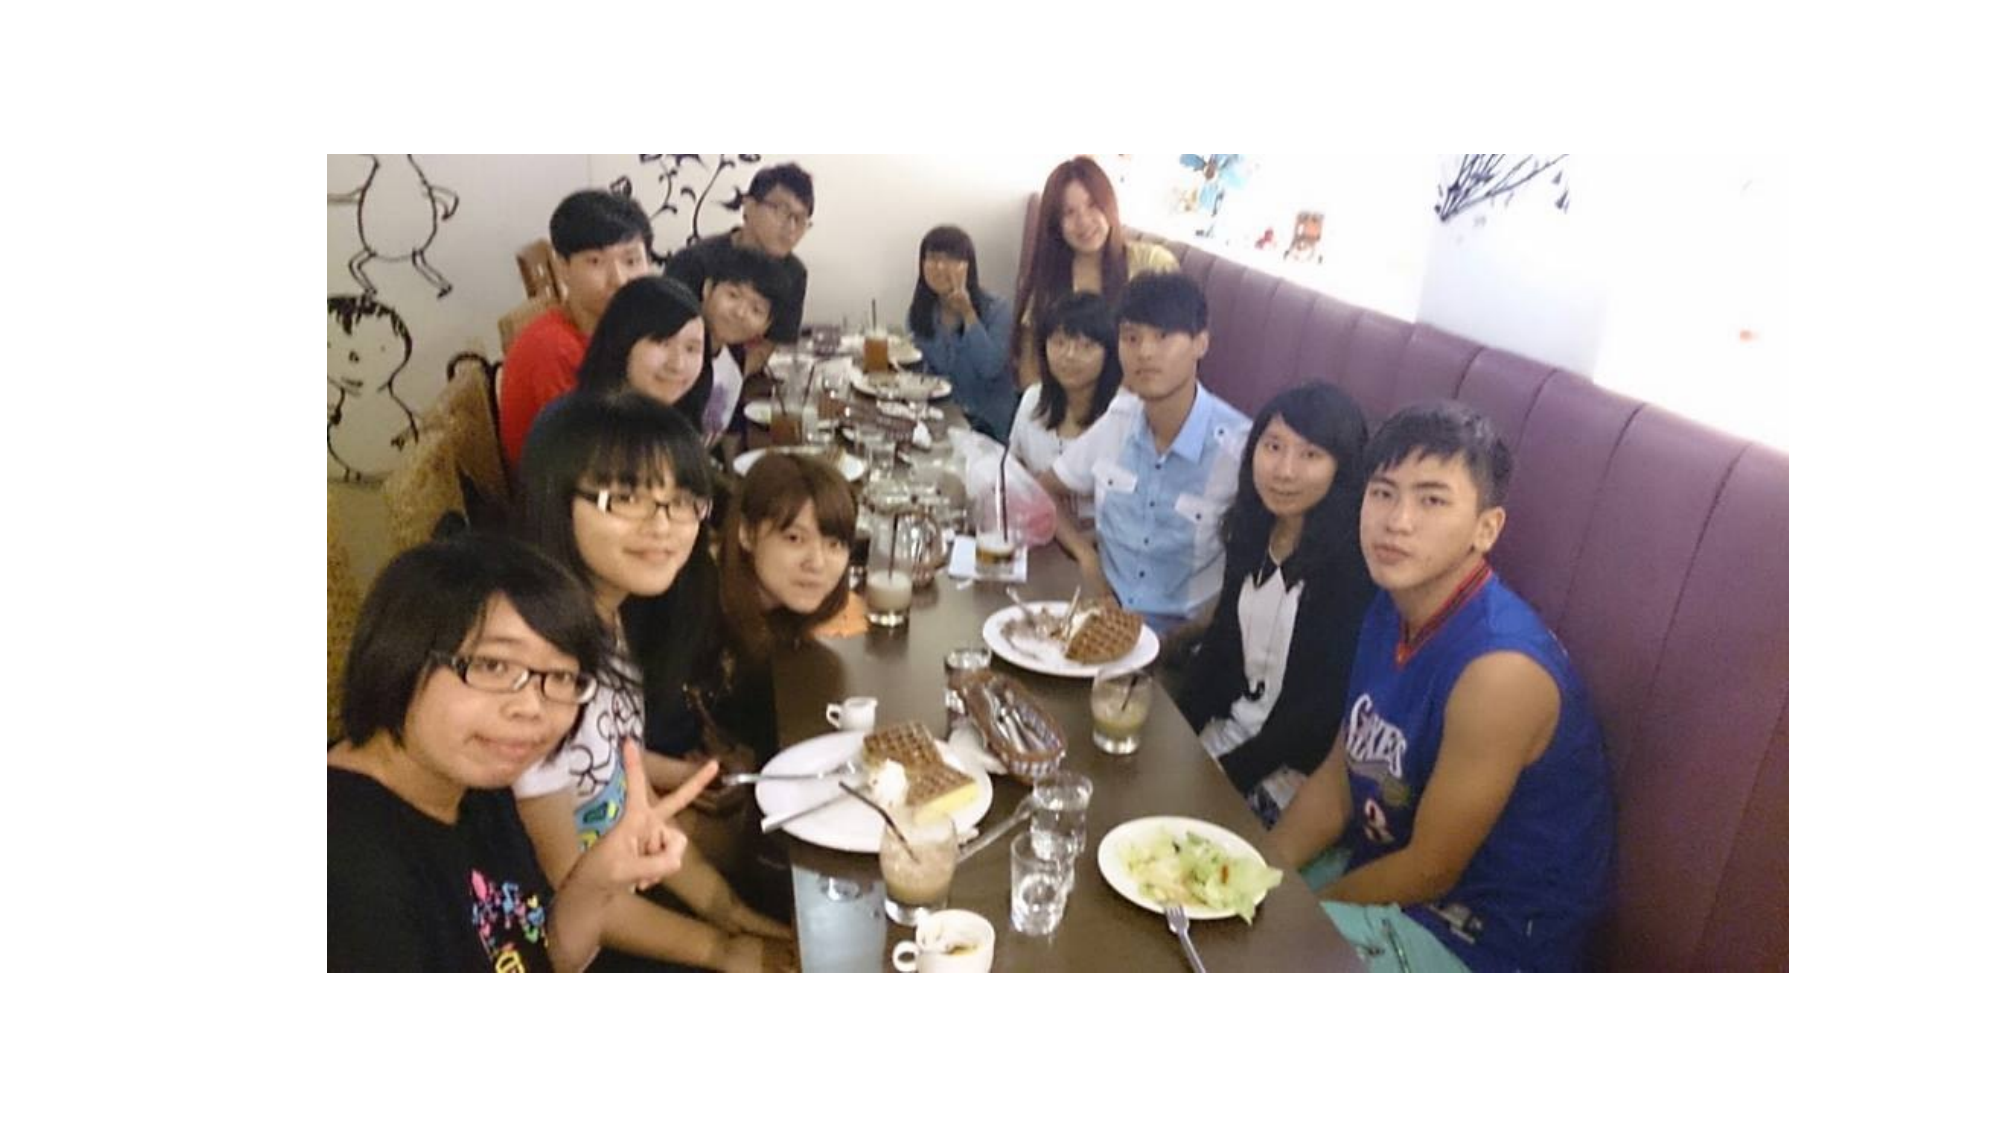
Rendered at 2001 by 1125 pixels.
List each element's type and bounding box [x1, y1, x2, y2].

picture [327, 154, 1789, 973]
